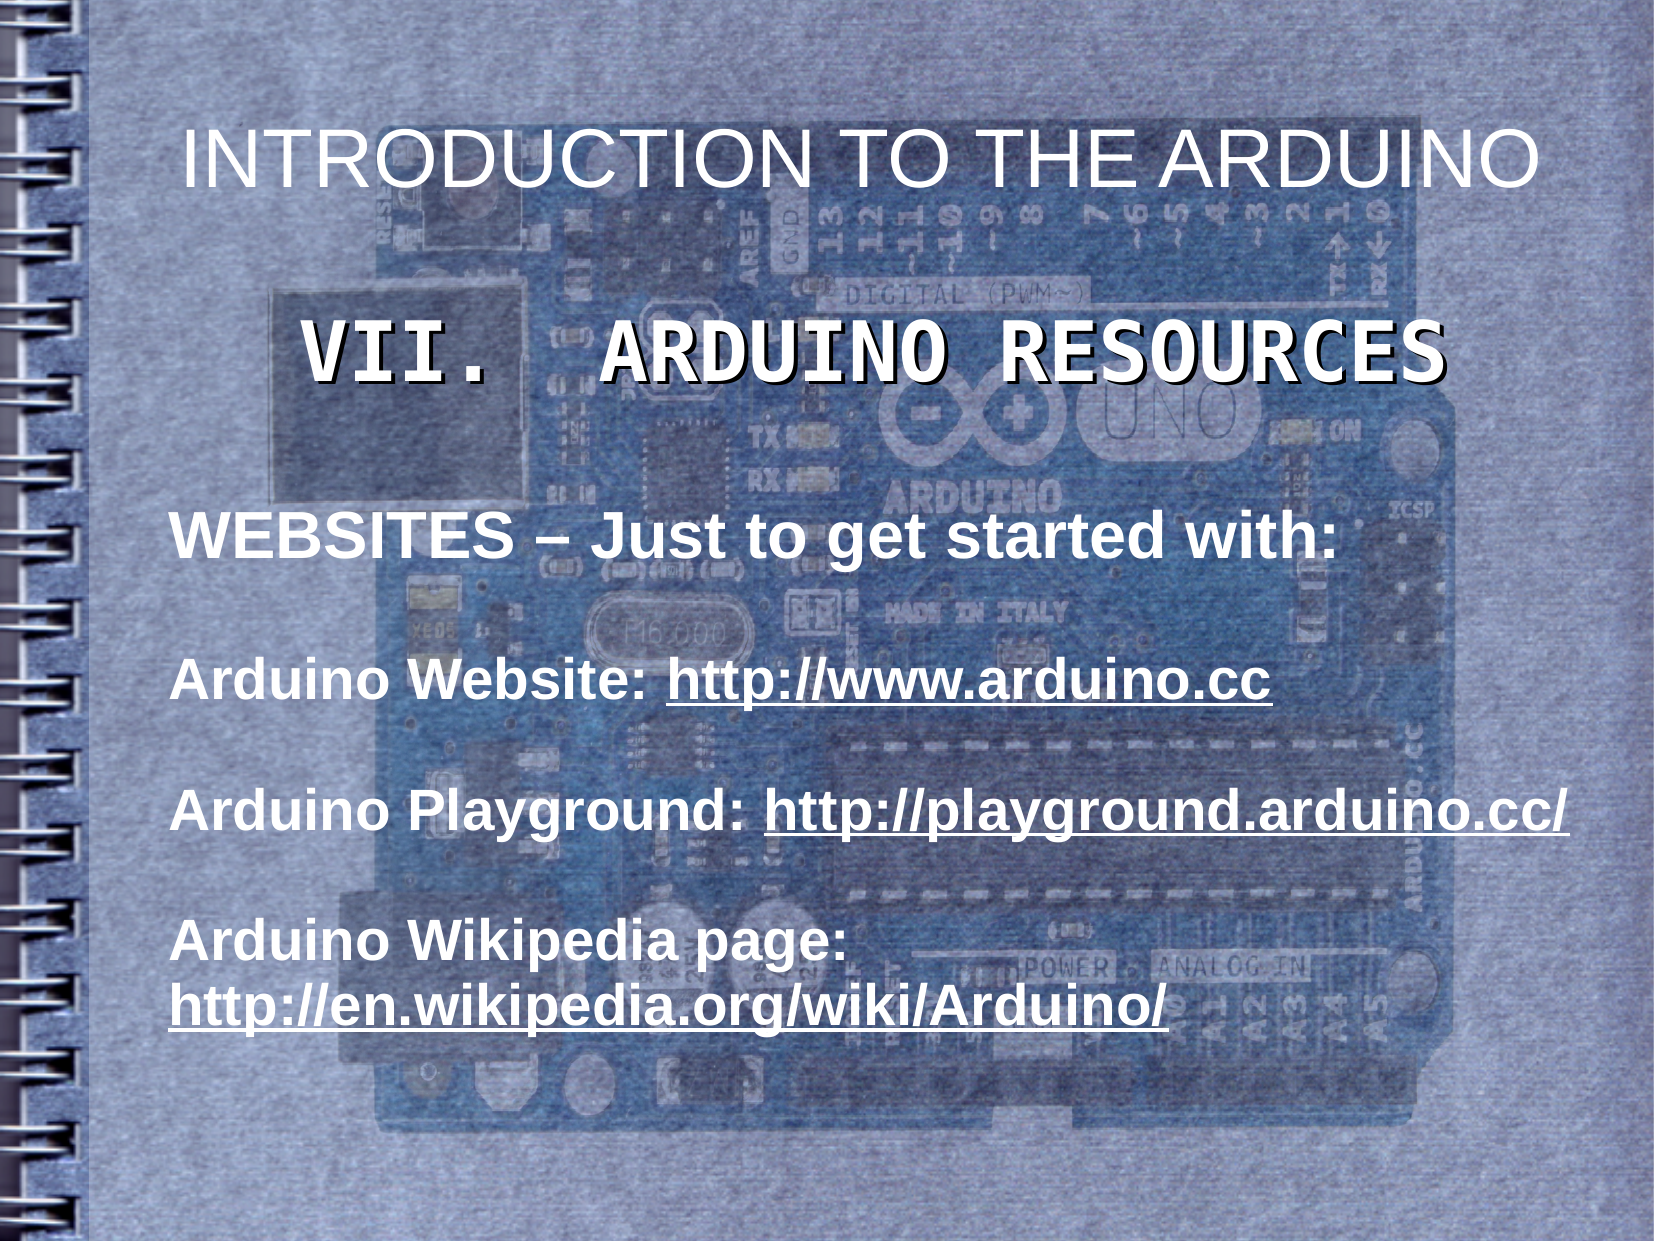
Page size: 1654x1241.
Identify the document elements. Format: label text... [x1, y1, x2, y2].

text_box INTRODUCTION TO THE ARDUINO [165, 75, 1561, 286]
text_box VII. ARDUINO RESOURCES WEBSITES – Just to get started with: Arduino Website: http://www.arduino.cc Arduino Playground: http://playground.arduino.cc/ Arduino Wikipedia page: http://en.wikipedia.org/wiki/Arduino/ [153, 296, 1594, 1126]
picture [0, 0, 1654, 1241]
